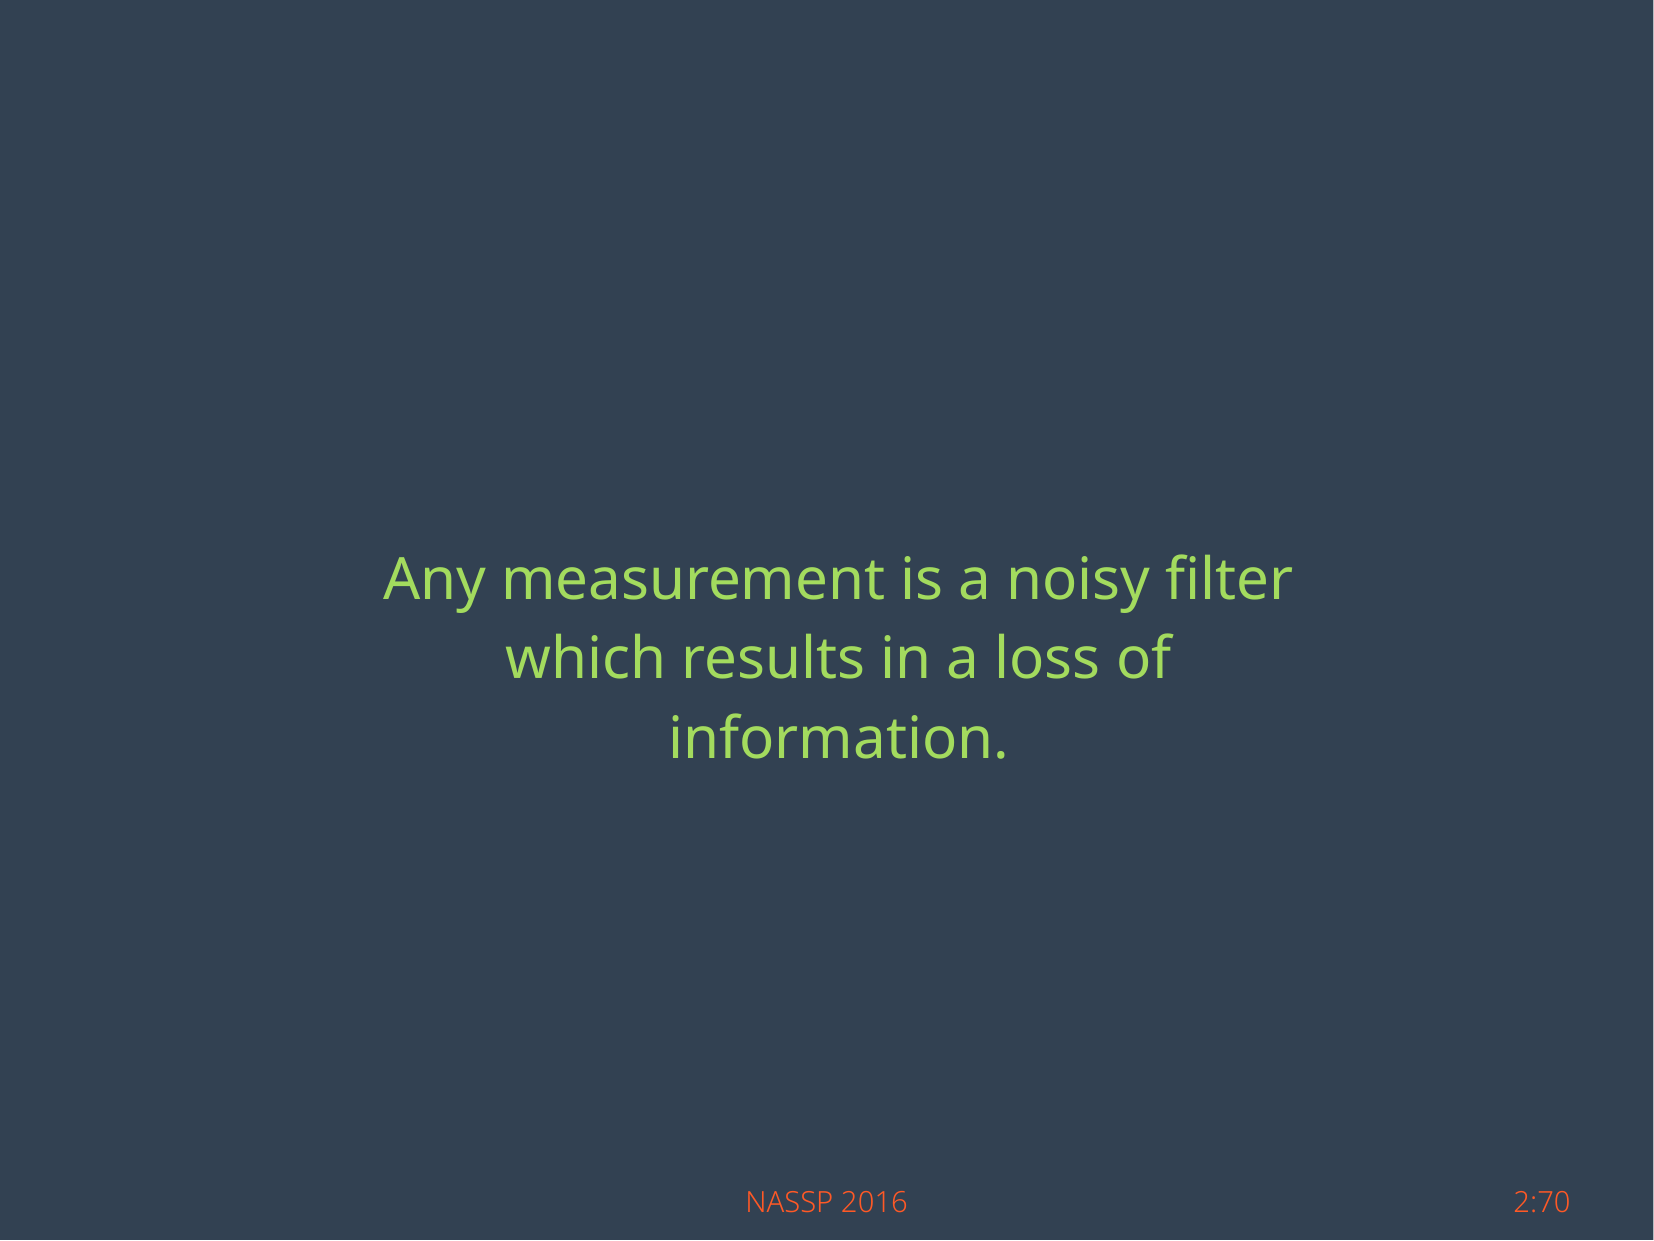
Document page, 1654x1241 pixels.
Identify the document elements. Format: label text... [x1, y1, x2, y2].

text_box Any measurement is a noisy filter which results in a loss of information. [318, 530, 1359, 686]
